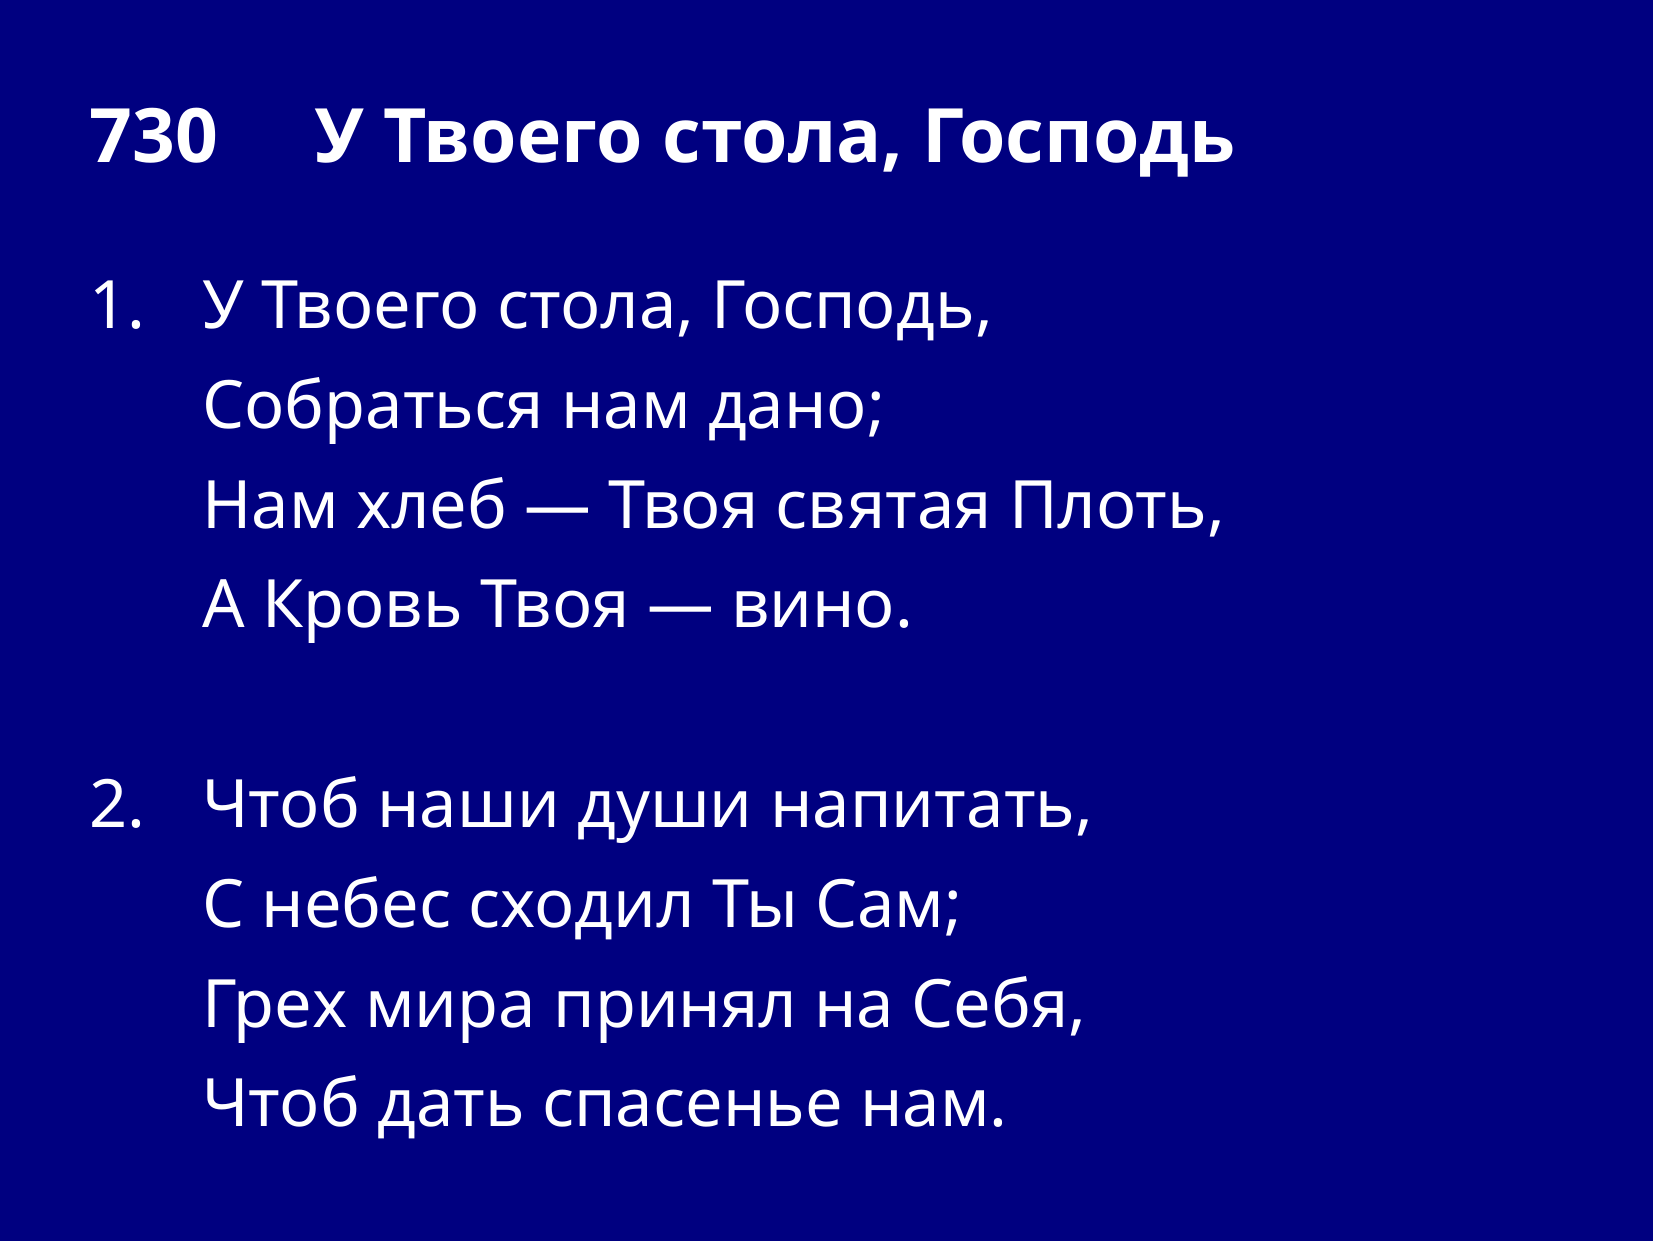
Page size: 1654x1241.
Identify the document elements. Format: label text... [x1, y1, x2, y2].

text_box 1. У Твоего стола, Господь, Собраться нам дано; Нам хлеб — Твоя святая Плоть, А Кровь Твоя — вино. 2. Чтоб наши души напитать, С небес сходил Ты Сам; Грех мира принял на Себя, Чтоб дать спасенье нам. [75, 188, 1576, 1163]
text_box 730 У Твоего стола, Господь [75, 75, 1576, 188]
